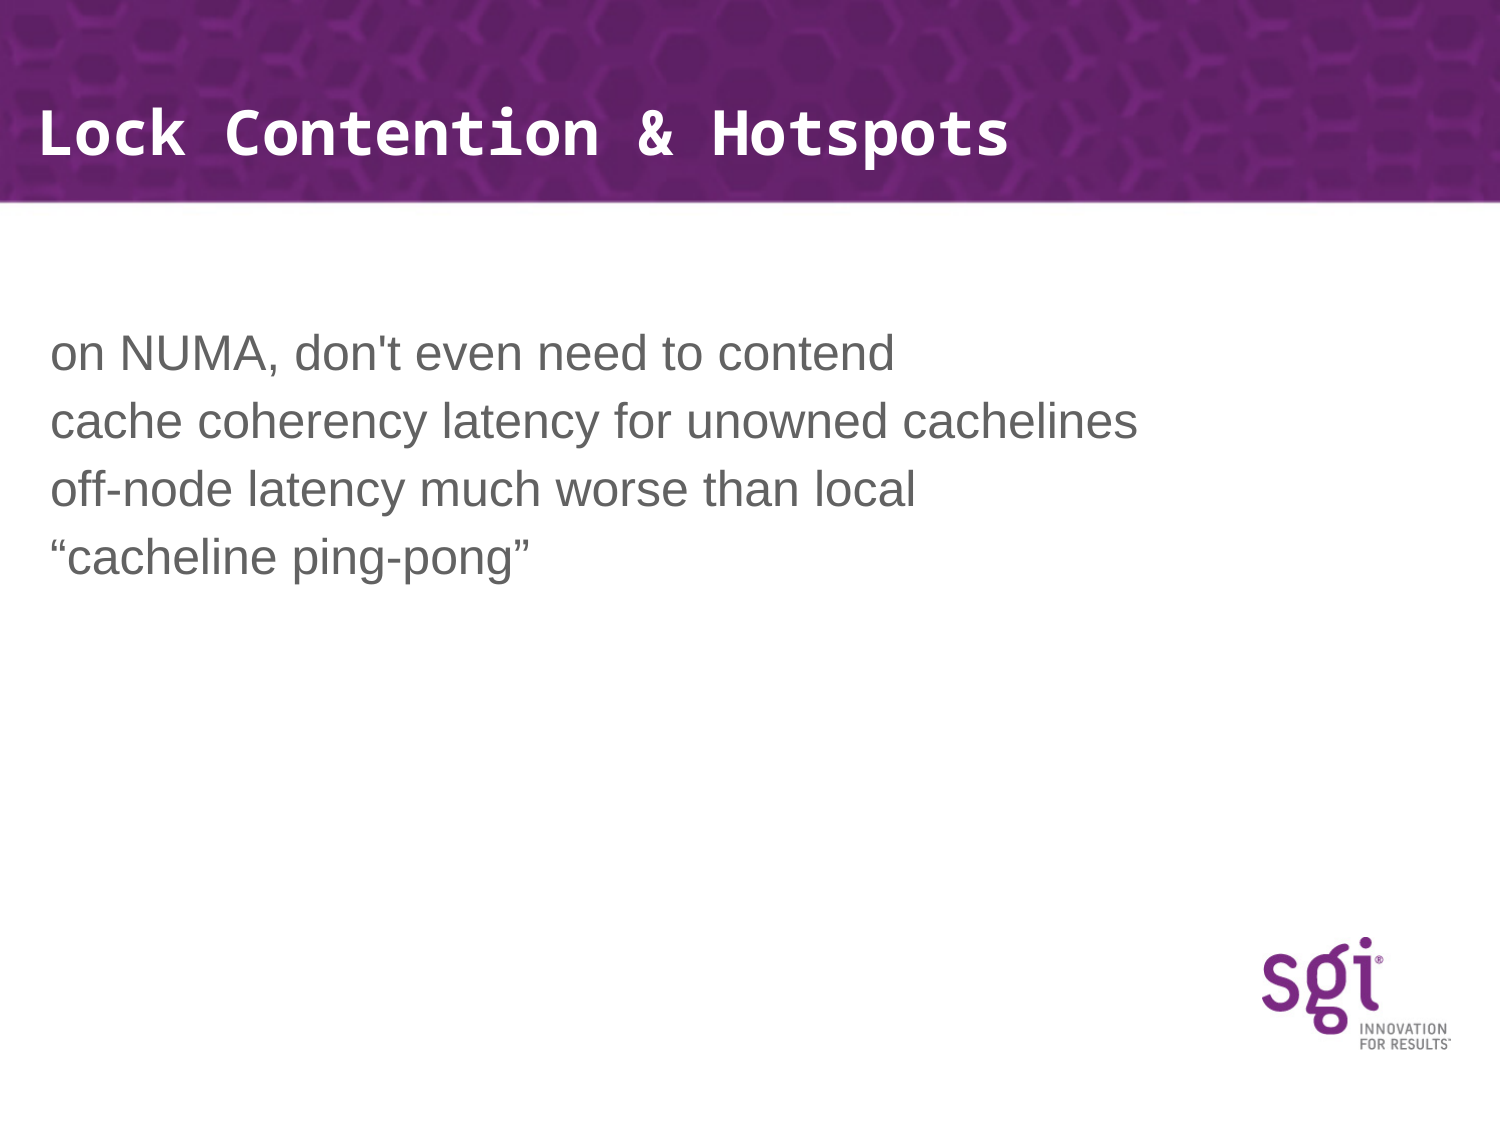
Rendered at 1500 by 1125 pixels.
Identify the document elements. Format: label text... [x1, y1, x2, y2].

title Lock Contention & Hotspots [37, 37, 1313, 226]
list on NUMA, don't even need to contend cache coherency latency for unowned cachelines off-node latency much worse than local “cacheline ping-pong” [50, 324, 1326, 848]
picture [0, 0, 1500, 1050]
